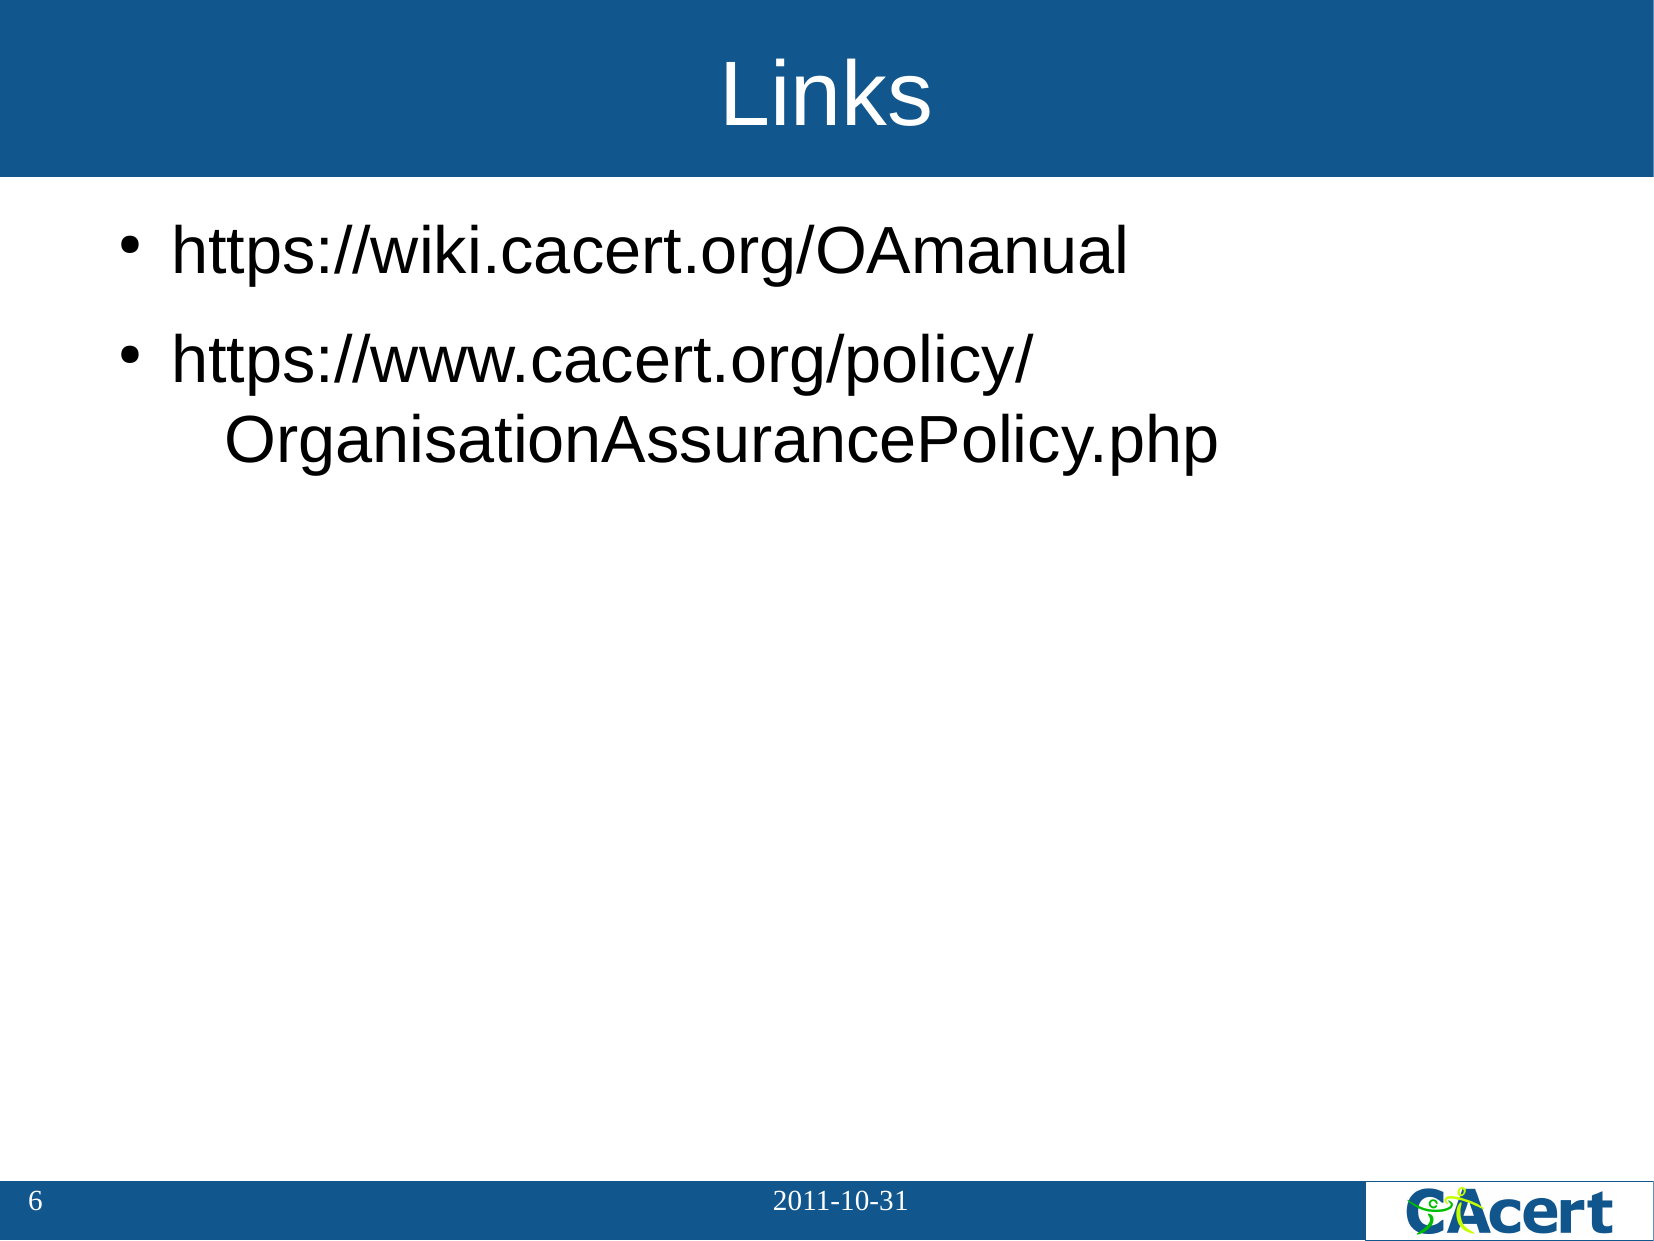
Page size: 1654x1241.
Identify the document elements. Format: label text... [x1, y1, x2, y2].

list https://wiki.cacert.org/OAmanual https://www.cacert.org/policy/ OrganisationAssurancePolicy.php [82, 206, 1557, 477]
title Links [82, 33, 1571, 144]
text_box 2011-10-31 [648, 1181, 1034, 1241]
picture [1406, 1186, 1613, 1235]
text_box <Nummer> [28, 1181, 414, 1241]
